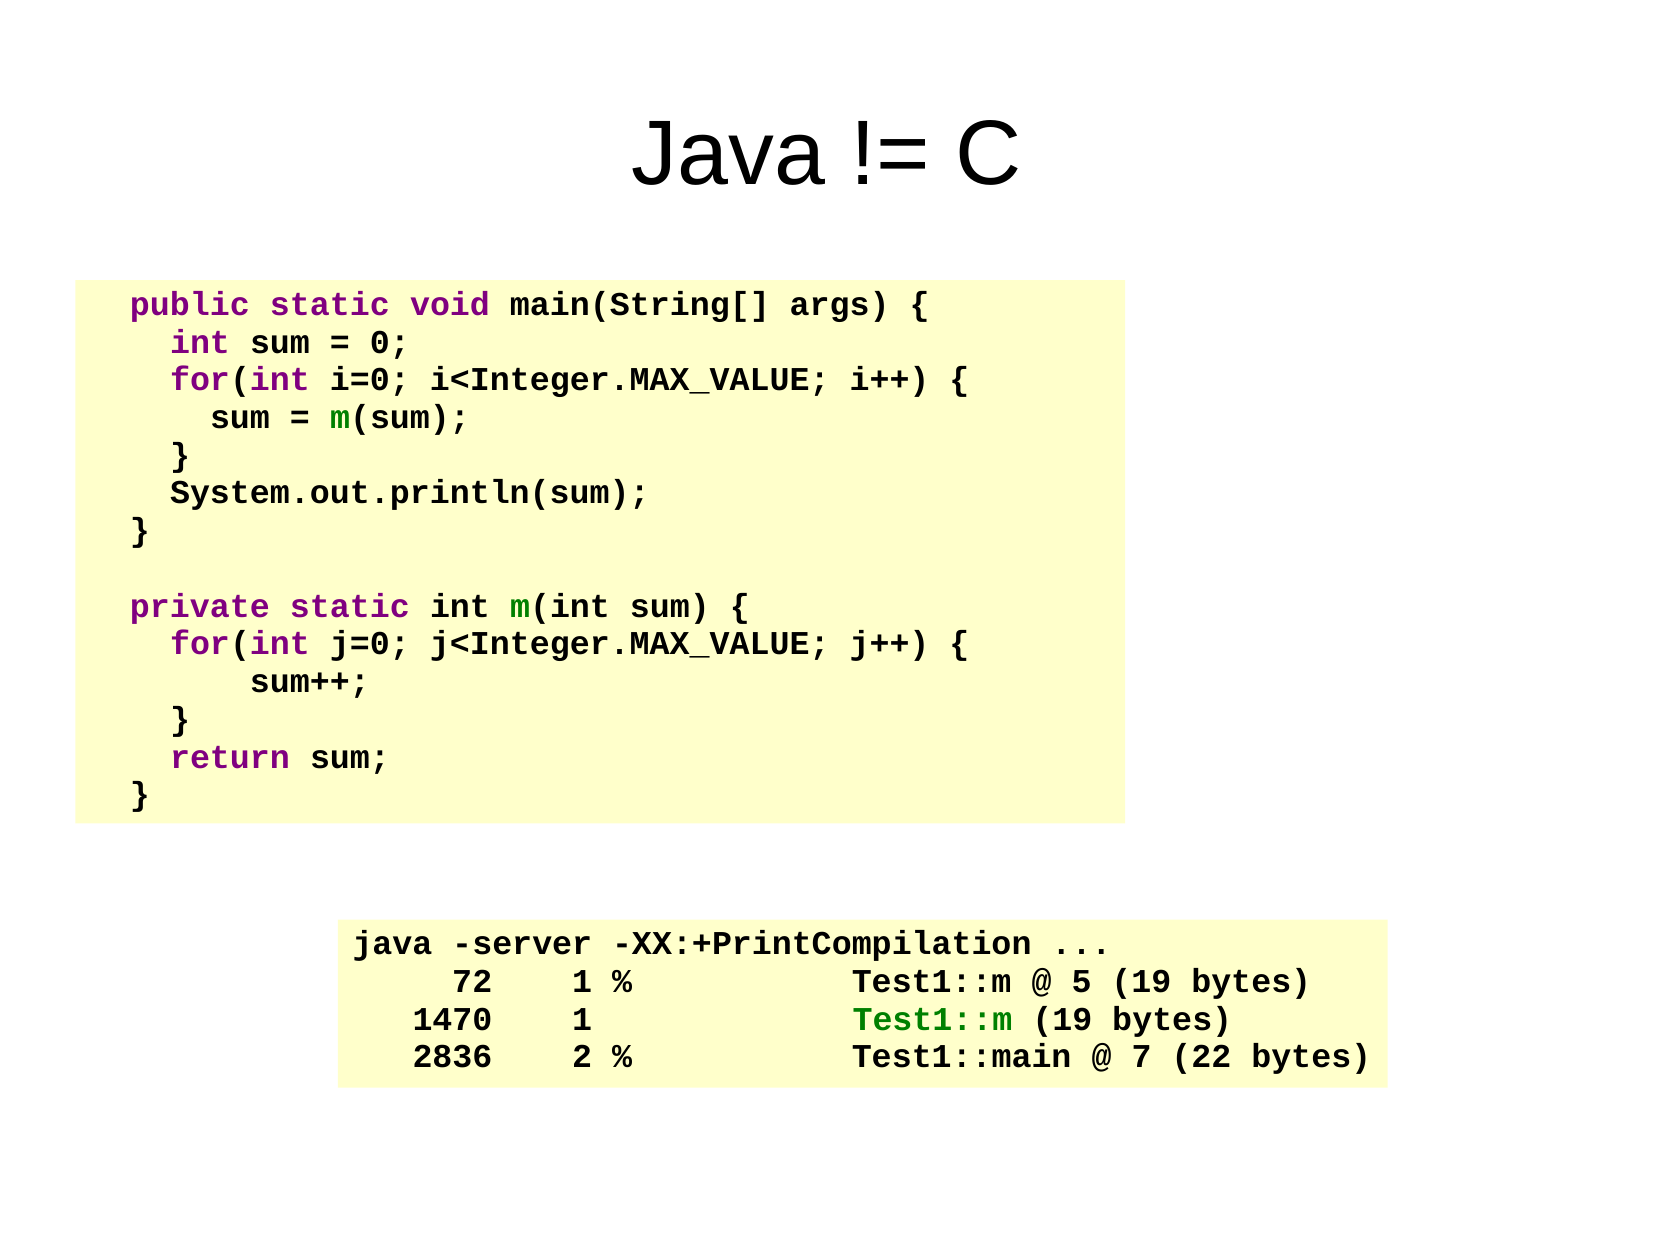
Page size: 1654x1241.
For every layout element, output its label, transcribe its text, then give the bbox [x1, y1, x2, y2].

text_box public static void main(String[] args) { int sum = 0; for(int i=0; i<Integer.MAX_VALUE; i++) { sum = m(sum); } System.out.println(sum); } private static int m(int sum) { for(int j=0; j<Integer.MAX_VALUE; j++) { sum++; } return sum; } [75, 280, 1126, 824]
text_box java -server -XX:+PrintCompilation ... 72 1 % Test1::m @ 5 (19 bytes) 1470 1 Test1::m (19 bytes) 2836 2 % Test1::main @ 7 (22 bytes) [337, 919, 1388, 1088]
title Java != C [82, 49, 1571, 257]
